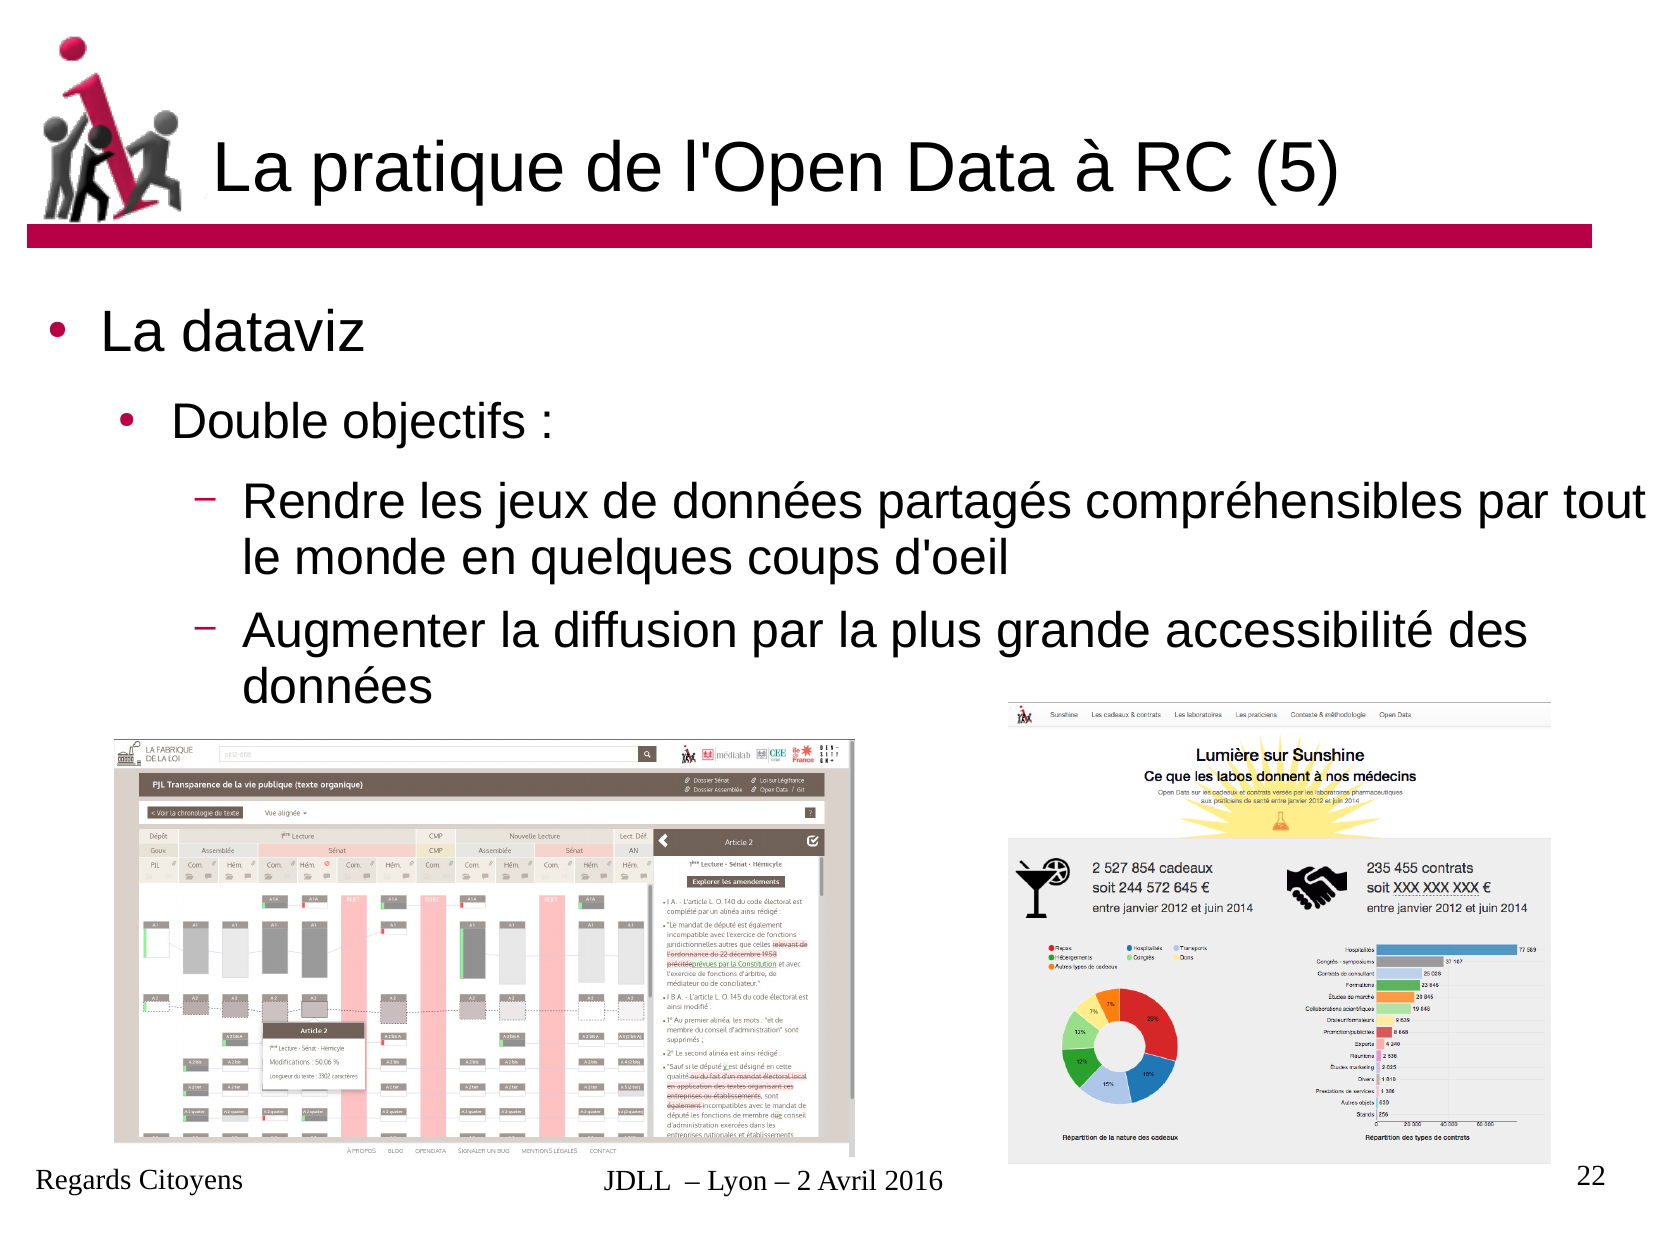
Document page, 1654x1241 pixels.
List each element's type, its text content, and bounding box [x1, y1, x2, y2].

picture [114, 739, 856, 1157]
list La dataviz Double objectifs : Rendre les jeux de données partagés compréhensibles par tout le monde en quelques coups d'oeil Augmenter la diffusion par la plus grande accessibilité des données [29, 194, 1654, 1052]
picture [1008, 702, 1551, 1164]
title La pratique de l'Open Data à RC (5) [212, 70, 1648, 264]
picture [27, 31, 208, 224]
